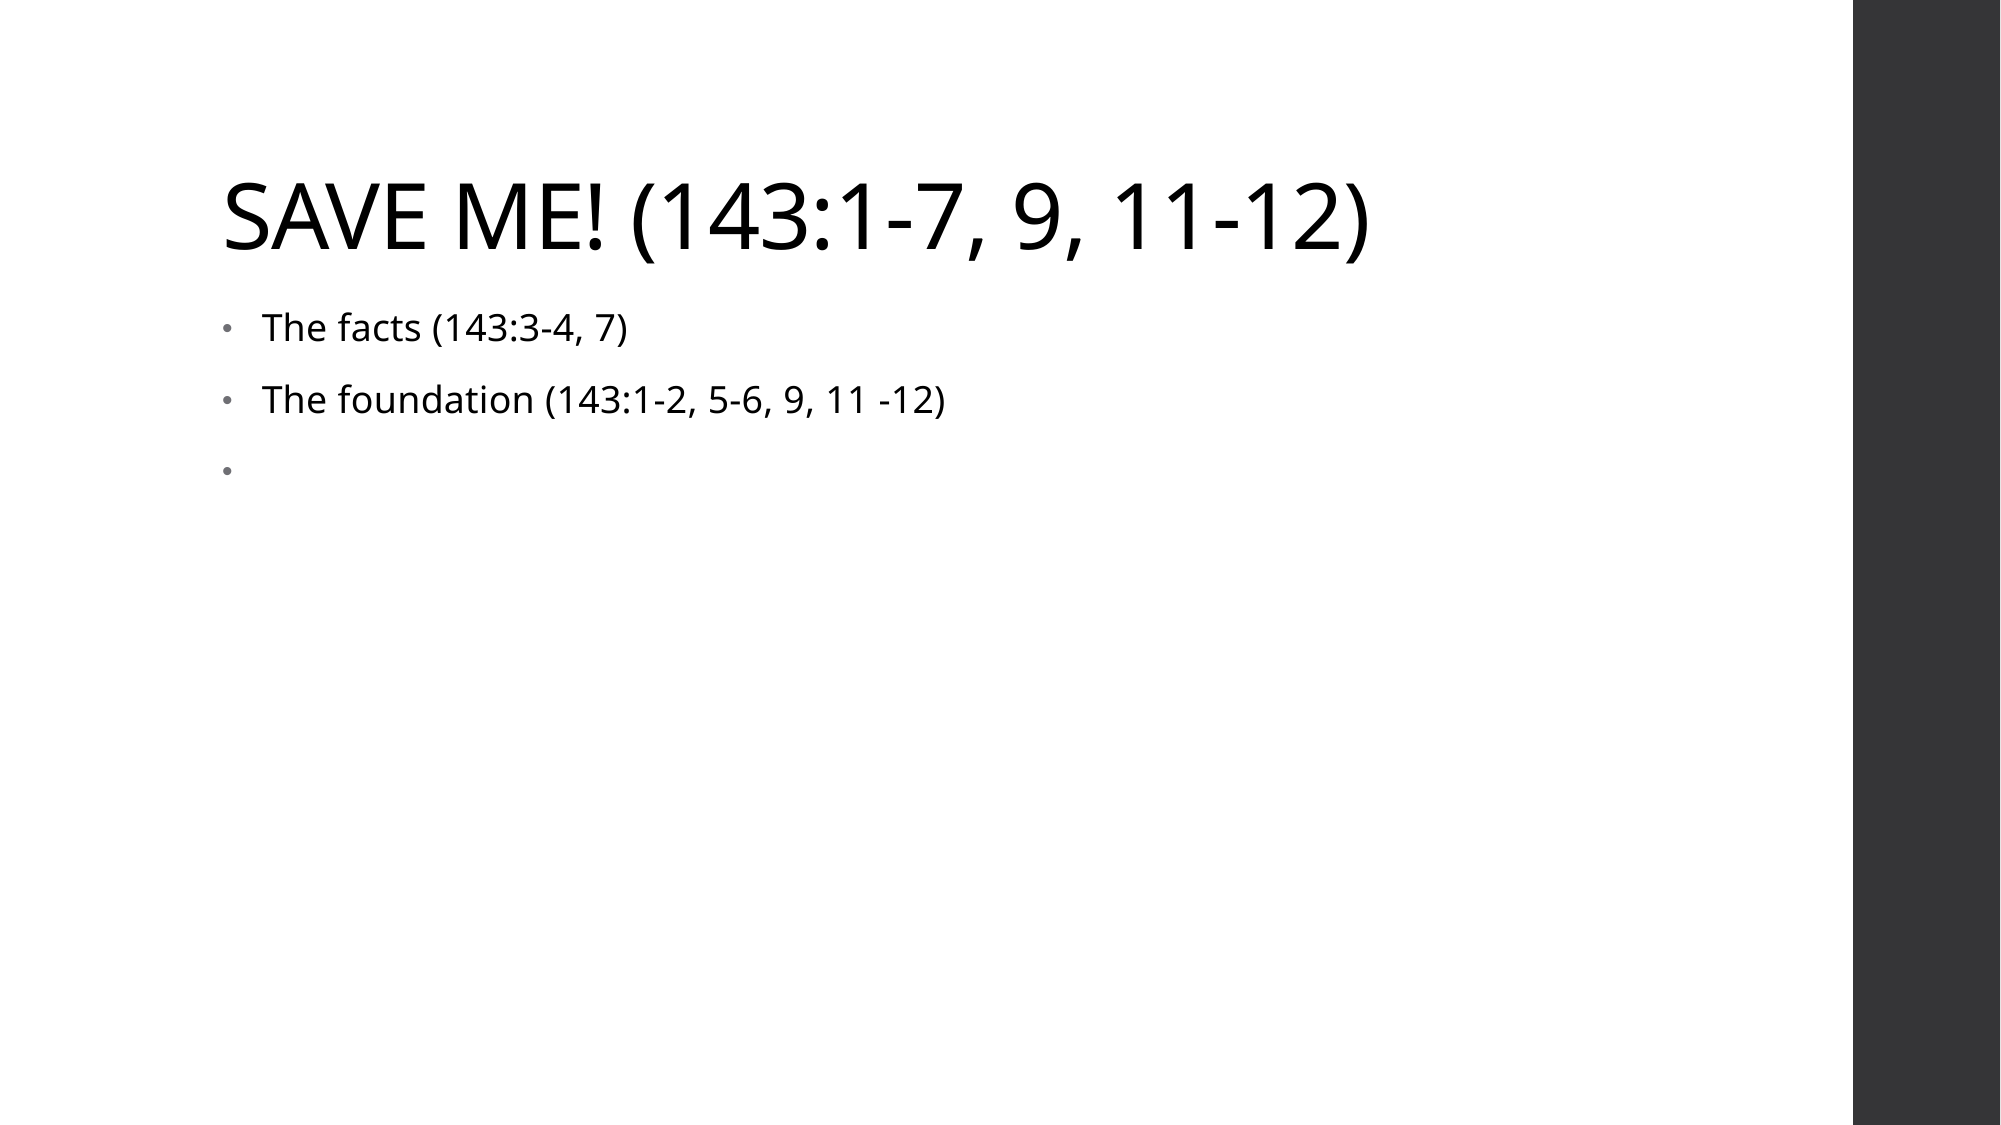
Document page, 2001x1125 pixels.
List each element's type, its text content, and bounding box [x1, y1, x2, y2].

title SAVE ME! (143:1-7, 9, 11-12) [206, 60, 1797, 278]
list The facts (143:3-4, 7) The foundation (143:1-2, 5-6, 9, 11 -12) [206, 299, 1617, 1014]
